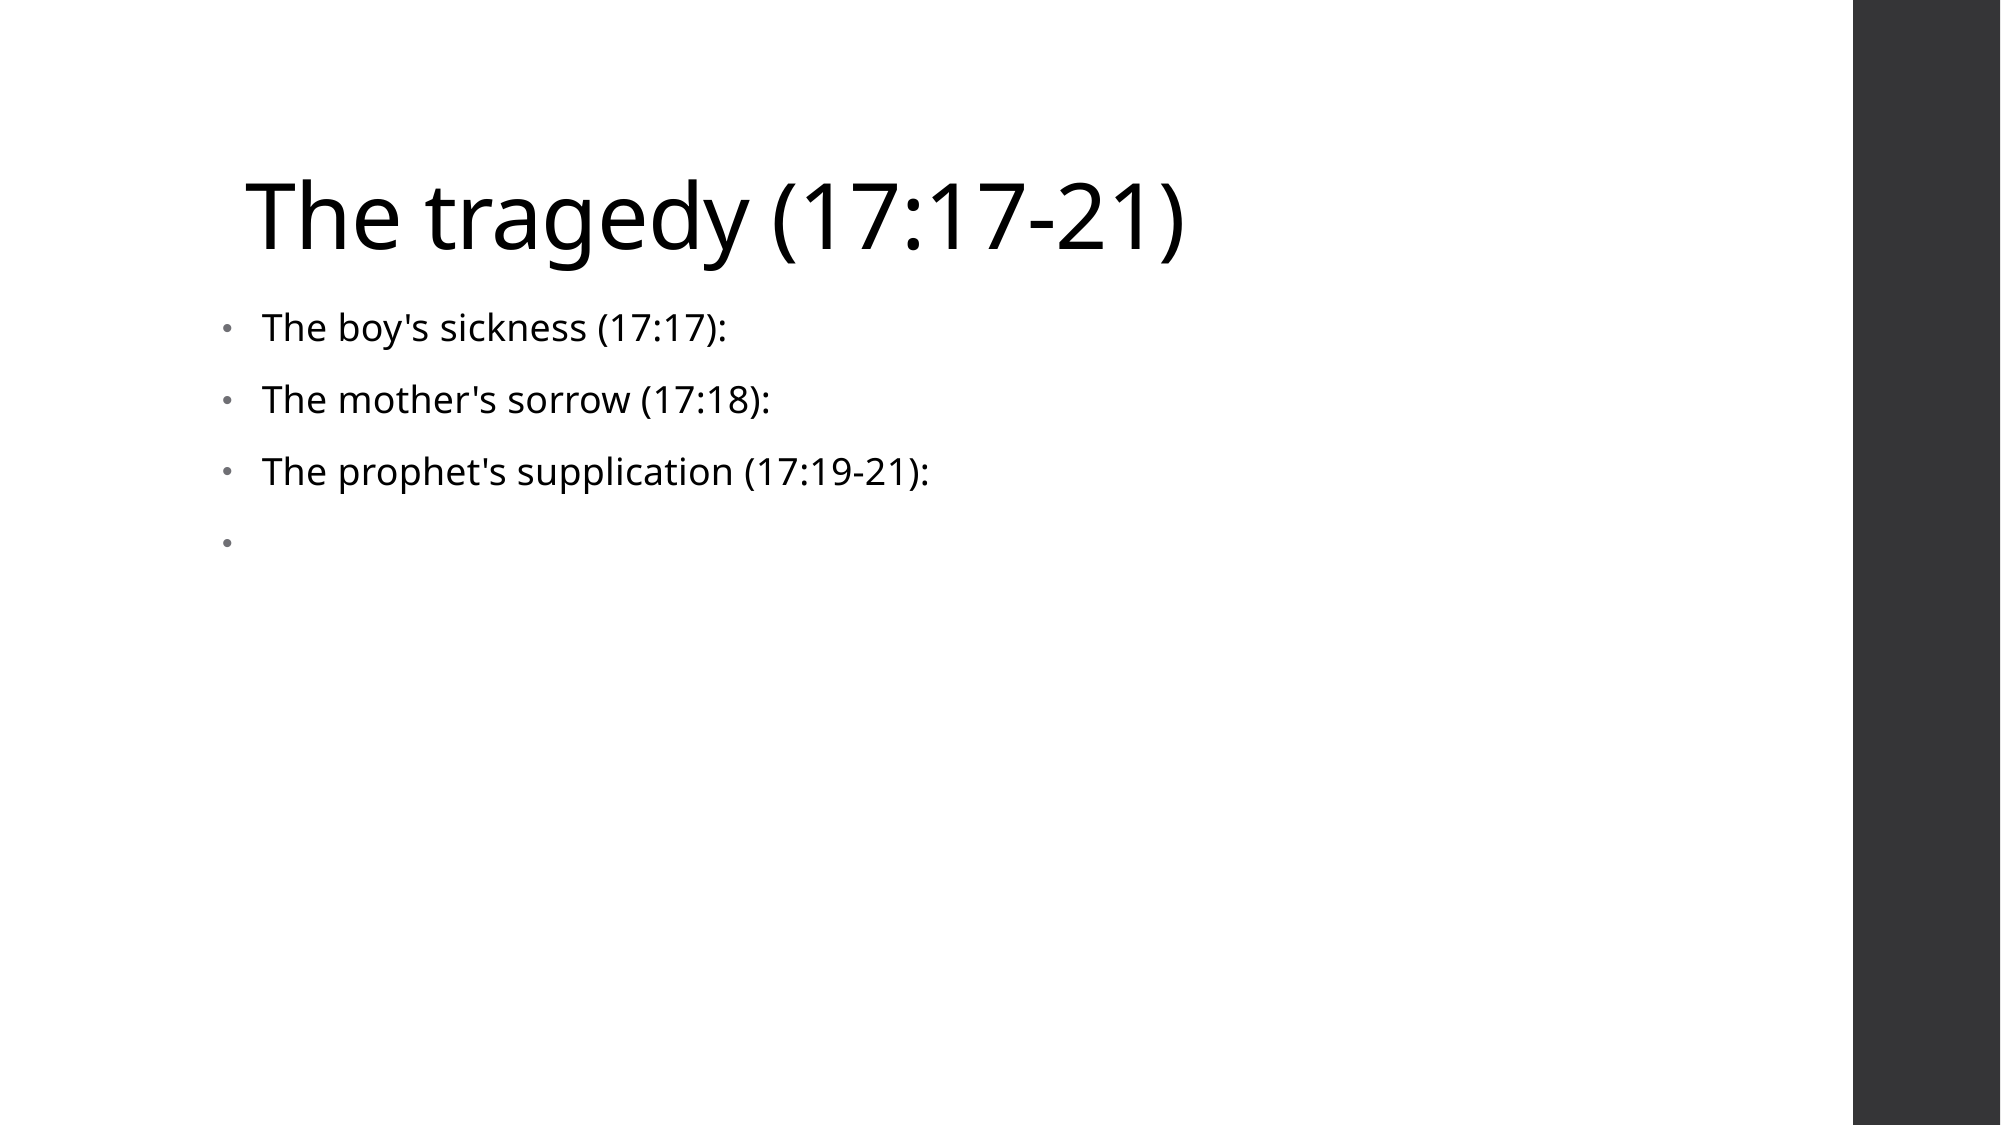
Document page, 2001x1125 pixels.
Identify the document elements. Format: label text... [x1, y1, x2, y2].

list The boy's sickness (17:17): The mother's sorrow (17:18): The prophet's supplication (17:19-21): [206, 299, 1617, 1014]
title The tragedy (17:17-21) [206, 60, 1797, 278]
